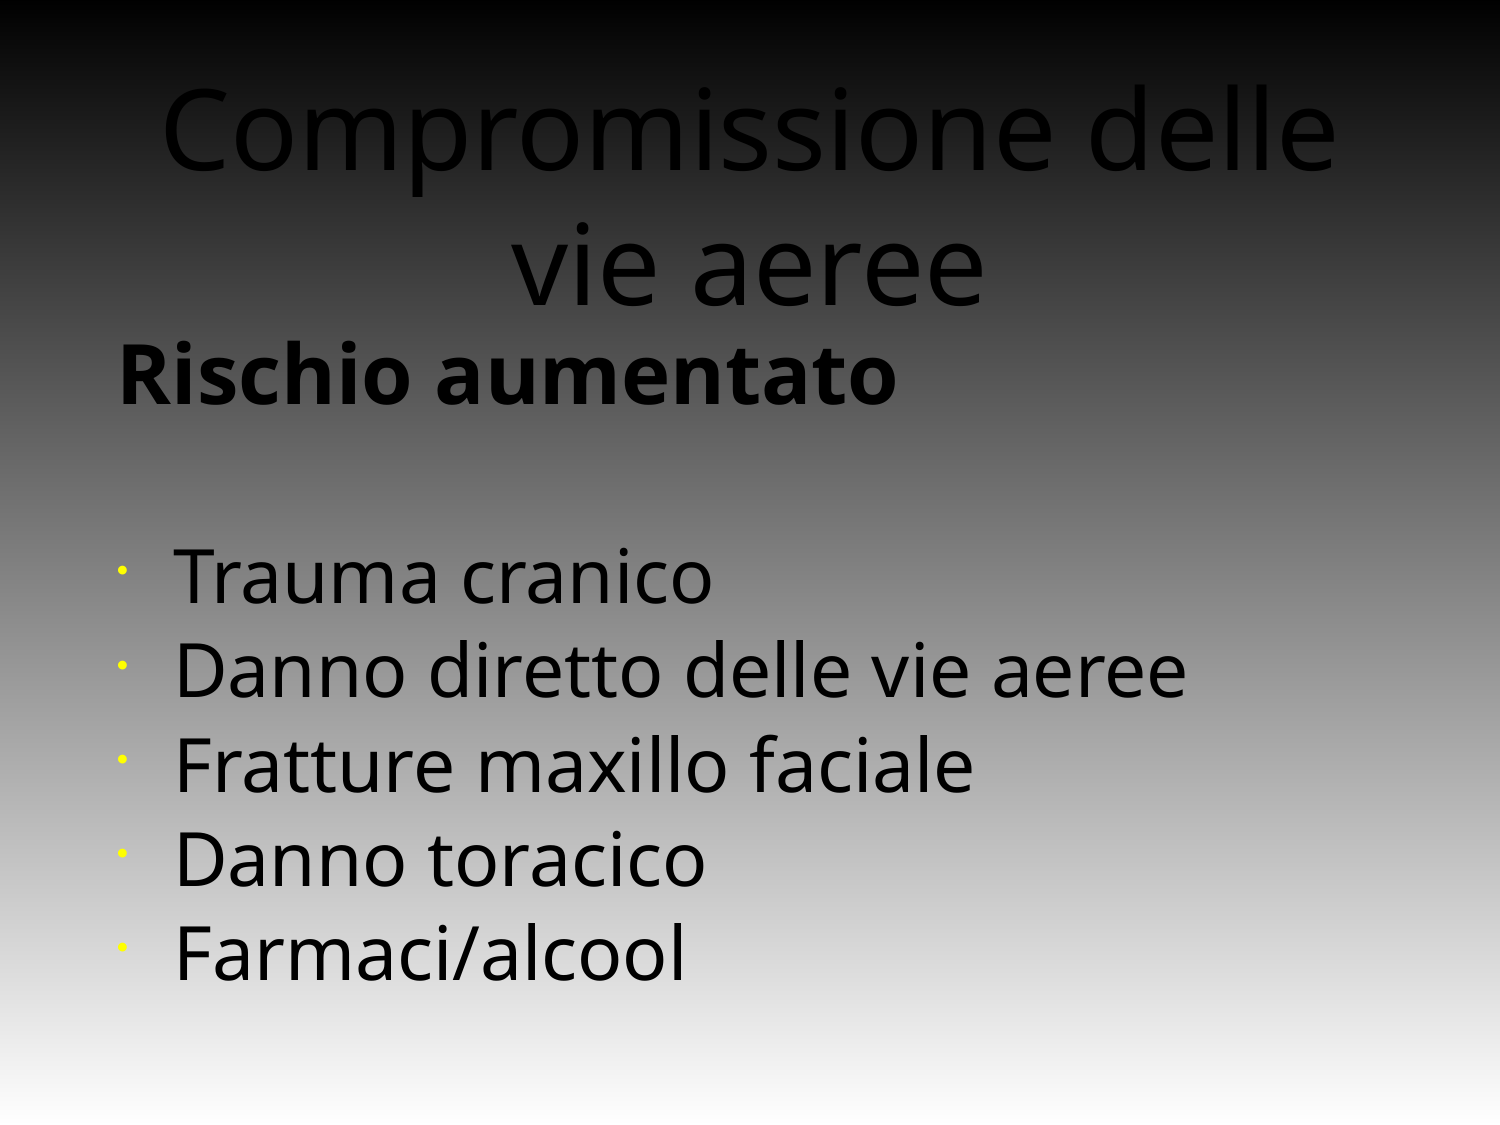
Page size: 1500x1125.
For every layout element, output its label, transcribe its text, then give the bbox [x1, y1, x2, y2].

title Compromissione delle vie aeree [112, 50, 1388, 238]
list Rischio aumentato Trauma cranico Danno diretto delle vie aeree Fratture maxillo faciale Danno toracico Farmaci/alcool [102, 324, 1378, 1000]
